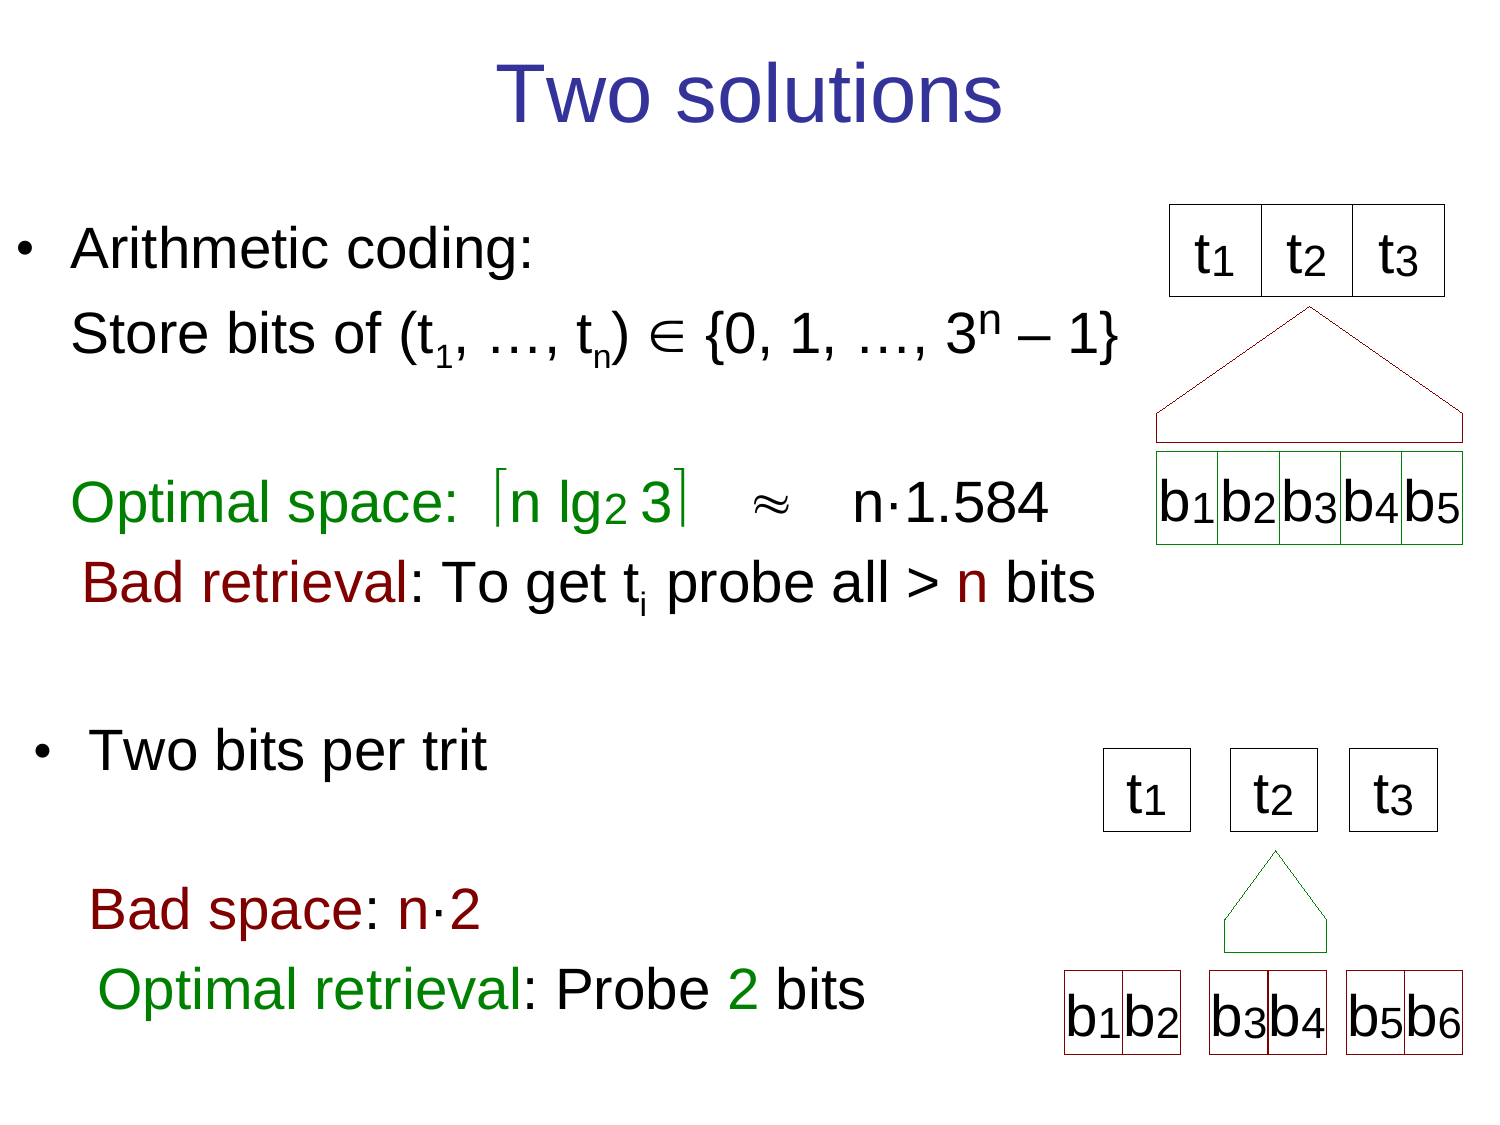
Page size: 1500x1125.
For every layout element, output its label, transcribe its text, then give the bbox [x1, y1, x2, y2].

list Arithmetic coding: Store bits of (t1, …, tn)  {0, 1, …, 3n – 1} Optimal space: n lg2 3  n·1.584 Bad retrieval: To get ti probe all > n bits Two bits per trit Bad space: n·2 Optimal retrieval: Probe 2 bits [0, 128, 1500, 1125]
text_box b4 [1268, 970, 1327, 1055]
text_box t2 [1261, 204, 1352, 297]
text_box b5 [1401, 451, 1463, 545]
title Two solutions [112, 0, 1388, 188]
text_box b1 [1064, 970, 1122, 1055]
text_box b3 [1279, 451, 1340, 545]
text_box b1 [1156, 451, 1217, 545]
text_box b4 [1340, 451, 1401, 545]
text_box b6 [1404, 970, 1463, 1055]
text_box b2 [1217, 451, 1279, 545]
text_box b2 [1122, 970, 1181, 1055]
text_box t3 [1352, 204, 1445, 297]
text_box t2 [1230, 748, 1318, 832]
text_box b5 [1346, 970, 1404, 1055]
text_box t1 [1103, 748, 1191, 832]
text_box t3 [1349, 748, 1438, 832]
text_box b3 [1209, 970, 1268, 1055]
text_box t1 [1169, 204, 1261, 297]
